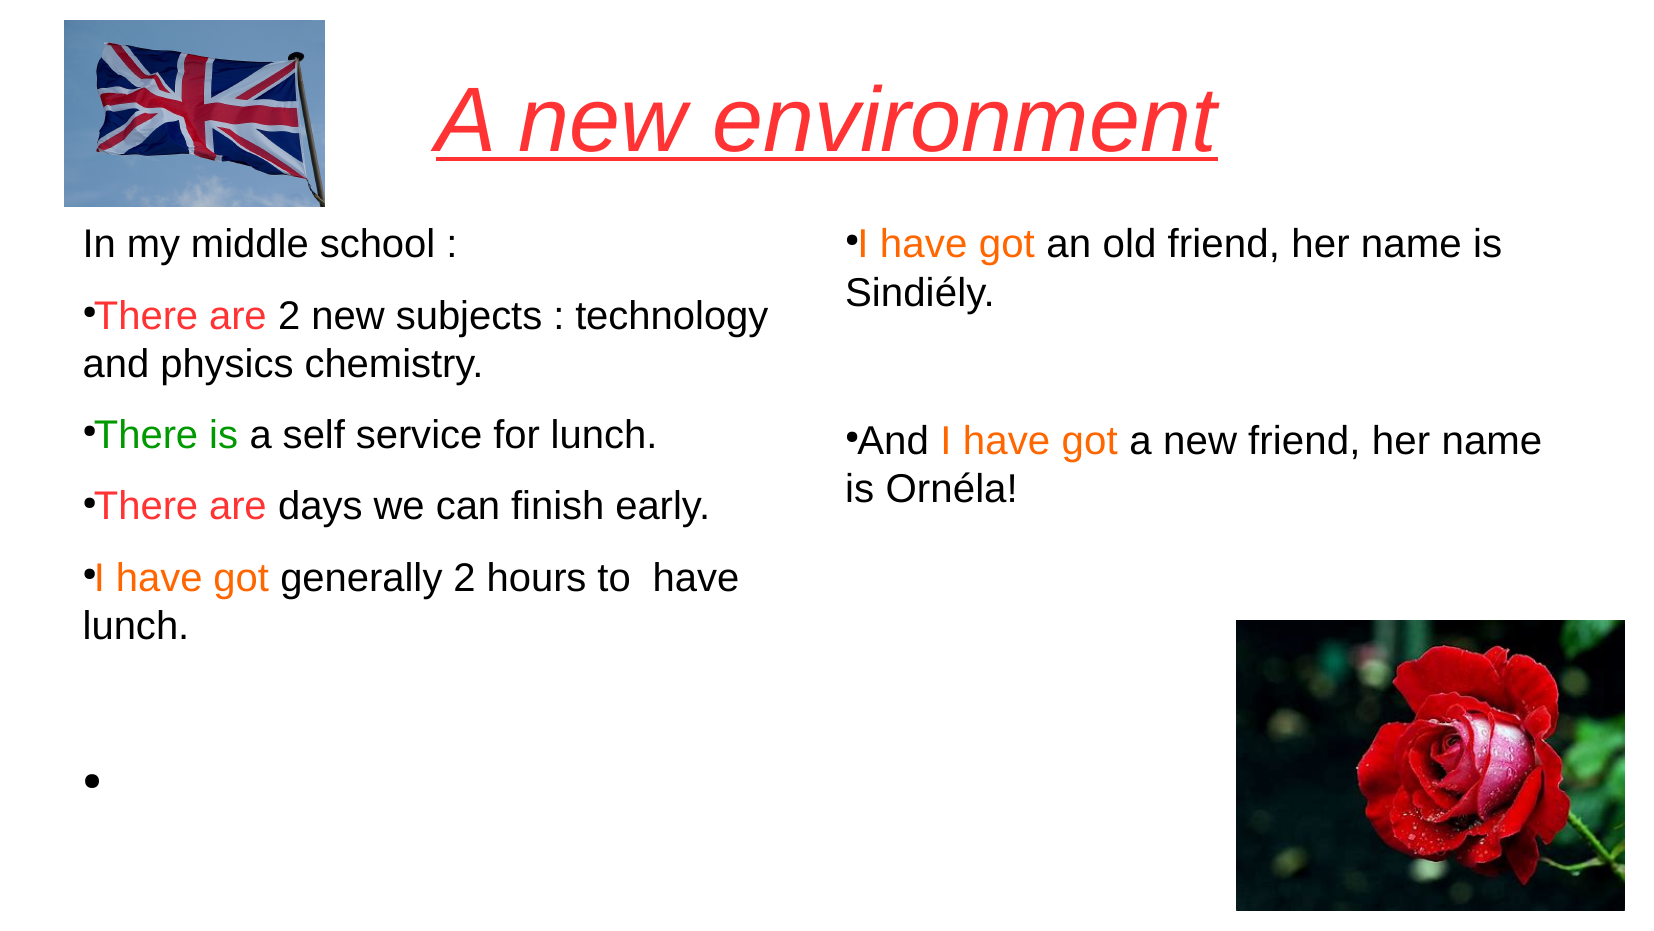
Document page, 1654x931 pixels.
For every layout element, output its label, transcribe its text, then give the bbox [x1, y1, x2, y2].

list I have got an old friend, her name is Sindiély. And I have got a new friend, her name is Ornéla! [845, 217, 1572, 709]
list In my middle school : There are 2 new subjects : technology and physics chemistry. There is a self service for lunch. There are days we can finish early. I have got generally 2 hours to have lunch. [82, 217, 809, 650]
picture [1236, 620, 1625, 911]
title A new environment [325, 37, 1571, 193]
picture [64, 20, 325, 207]
